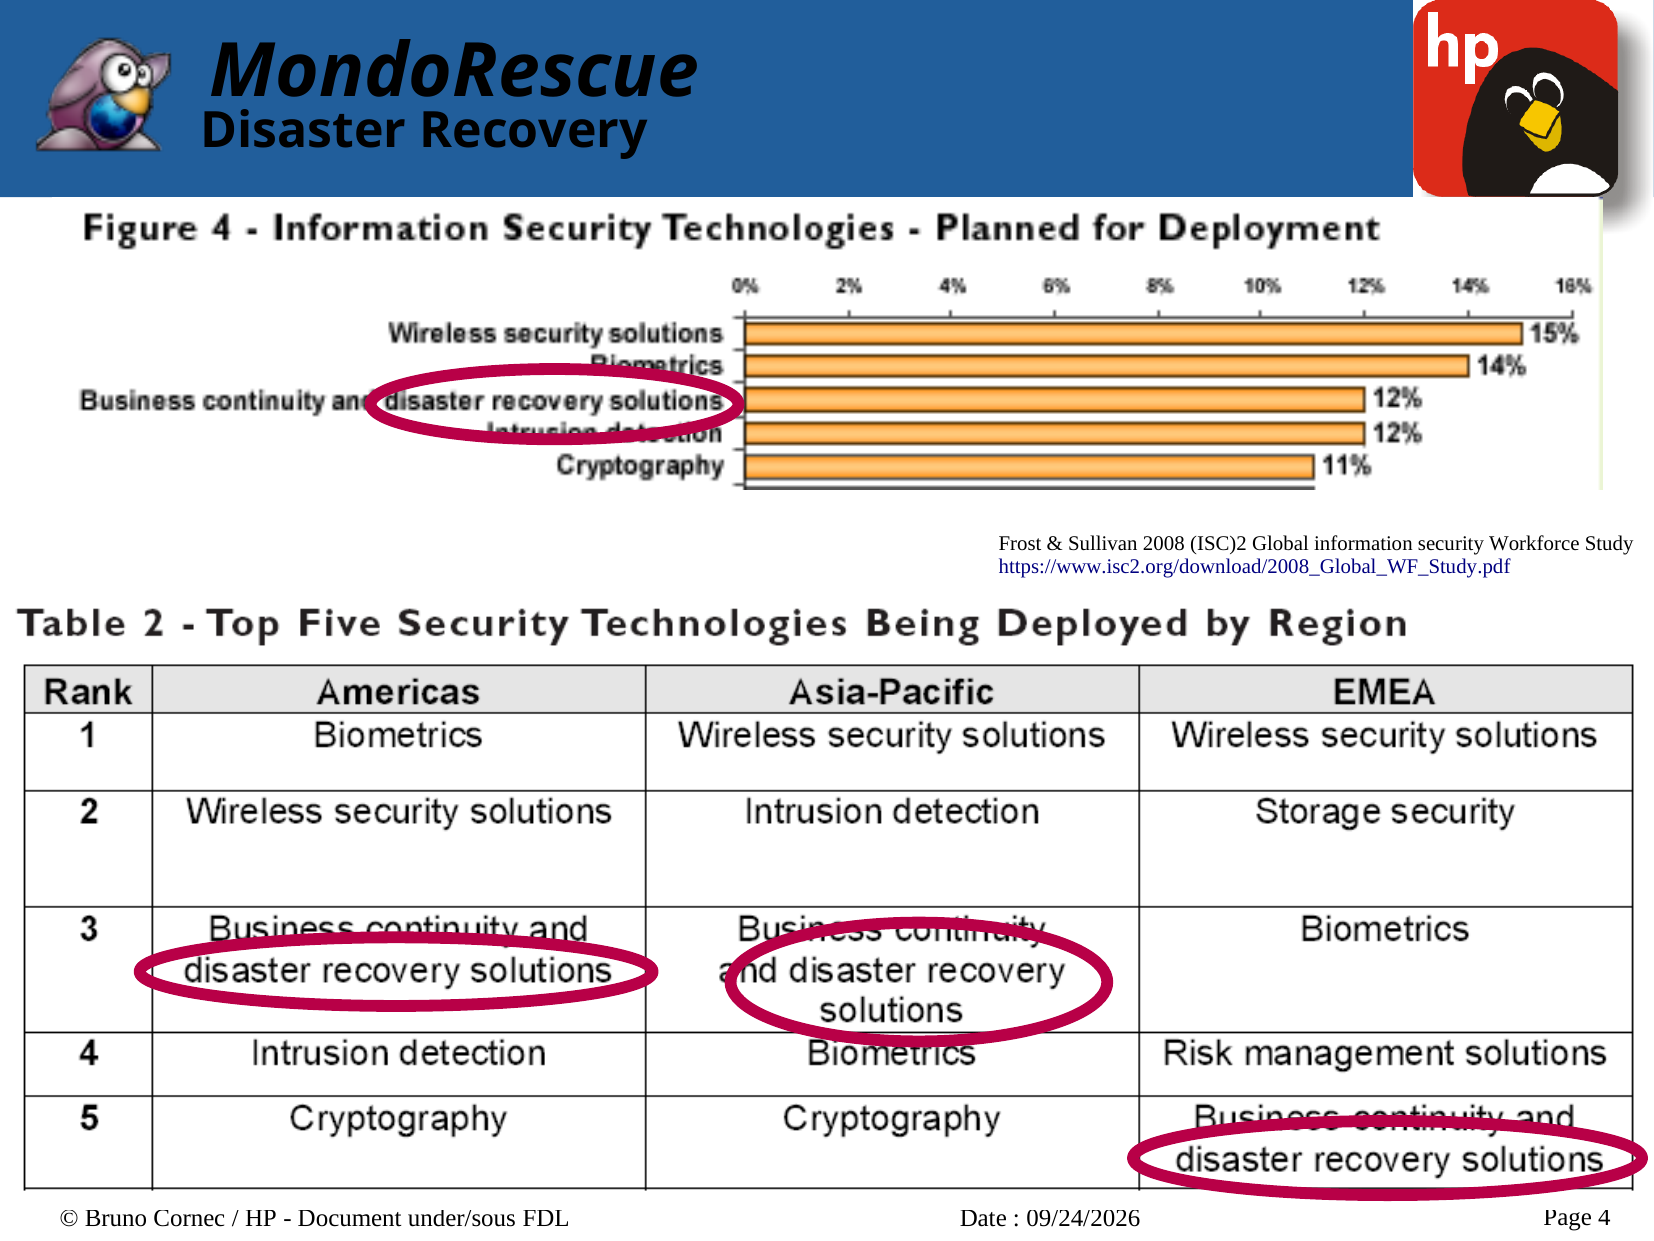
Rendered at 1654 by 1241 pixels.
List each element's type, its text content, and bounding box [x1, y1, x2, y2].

title Disaster Recovery [200, 26, 1190, 235]
text_box Frost & Sullivan 2008 (ISC)2 Global information security Workforce Study https://www.isc2.org/download/2008_Global_WF_Study.pdf [998, 531, 1631, 578]
picture [3, 598, 1654, 1210]
picture [0, 0, 1654, 490]
